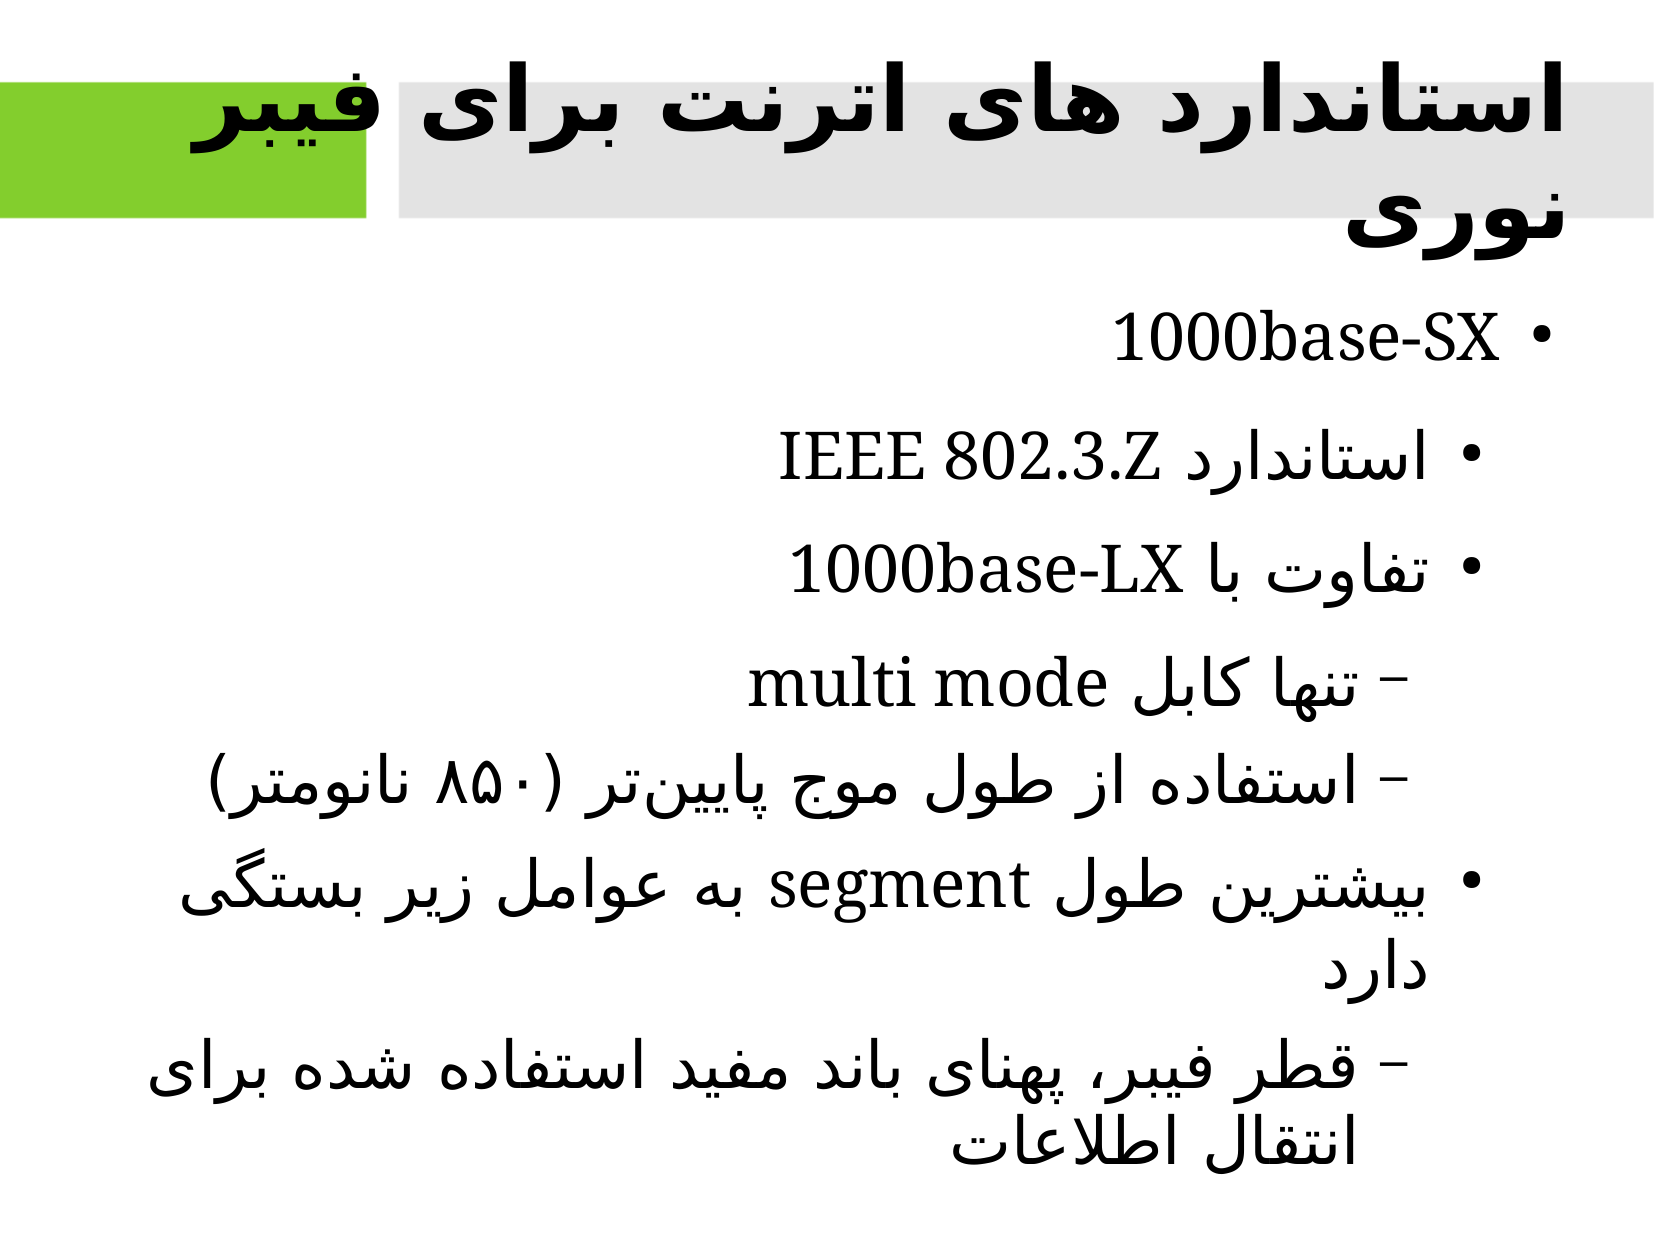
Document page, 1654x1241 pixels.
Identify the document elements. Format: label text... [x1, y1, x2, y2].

title استاندارد های اترنت برای فیبر نوری [82, 49, 1571, 257]
picture [0, 0, 1654, 1241]
list 1000base-SX استاندارد IEEE 802.3.Z تفاوت با 1000base-LX تنها کابل multi mode استفاده از طول موج پایین‌تر (۸۵۰ نانومتر) بیشترین طول segment به عوامل زیر بستگی دارد قطر فیبر، پهنای باند مفید استفاده شده برای انتقال اطلاعات [82, 290, 1571, 1182]
